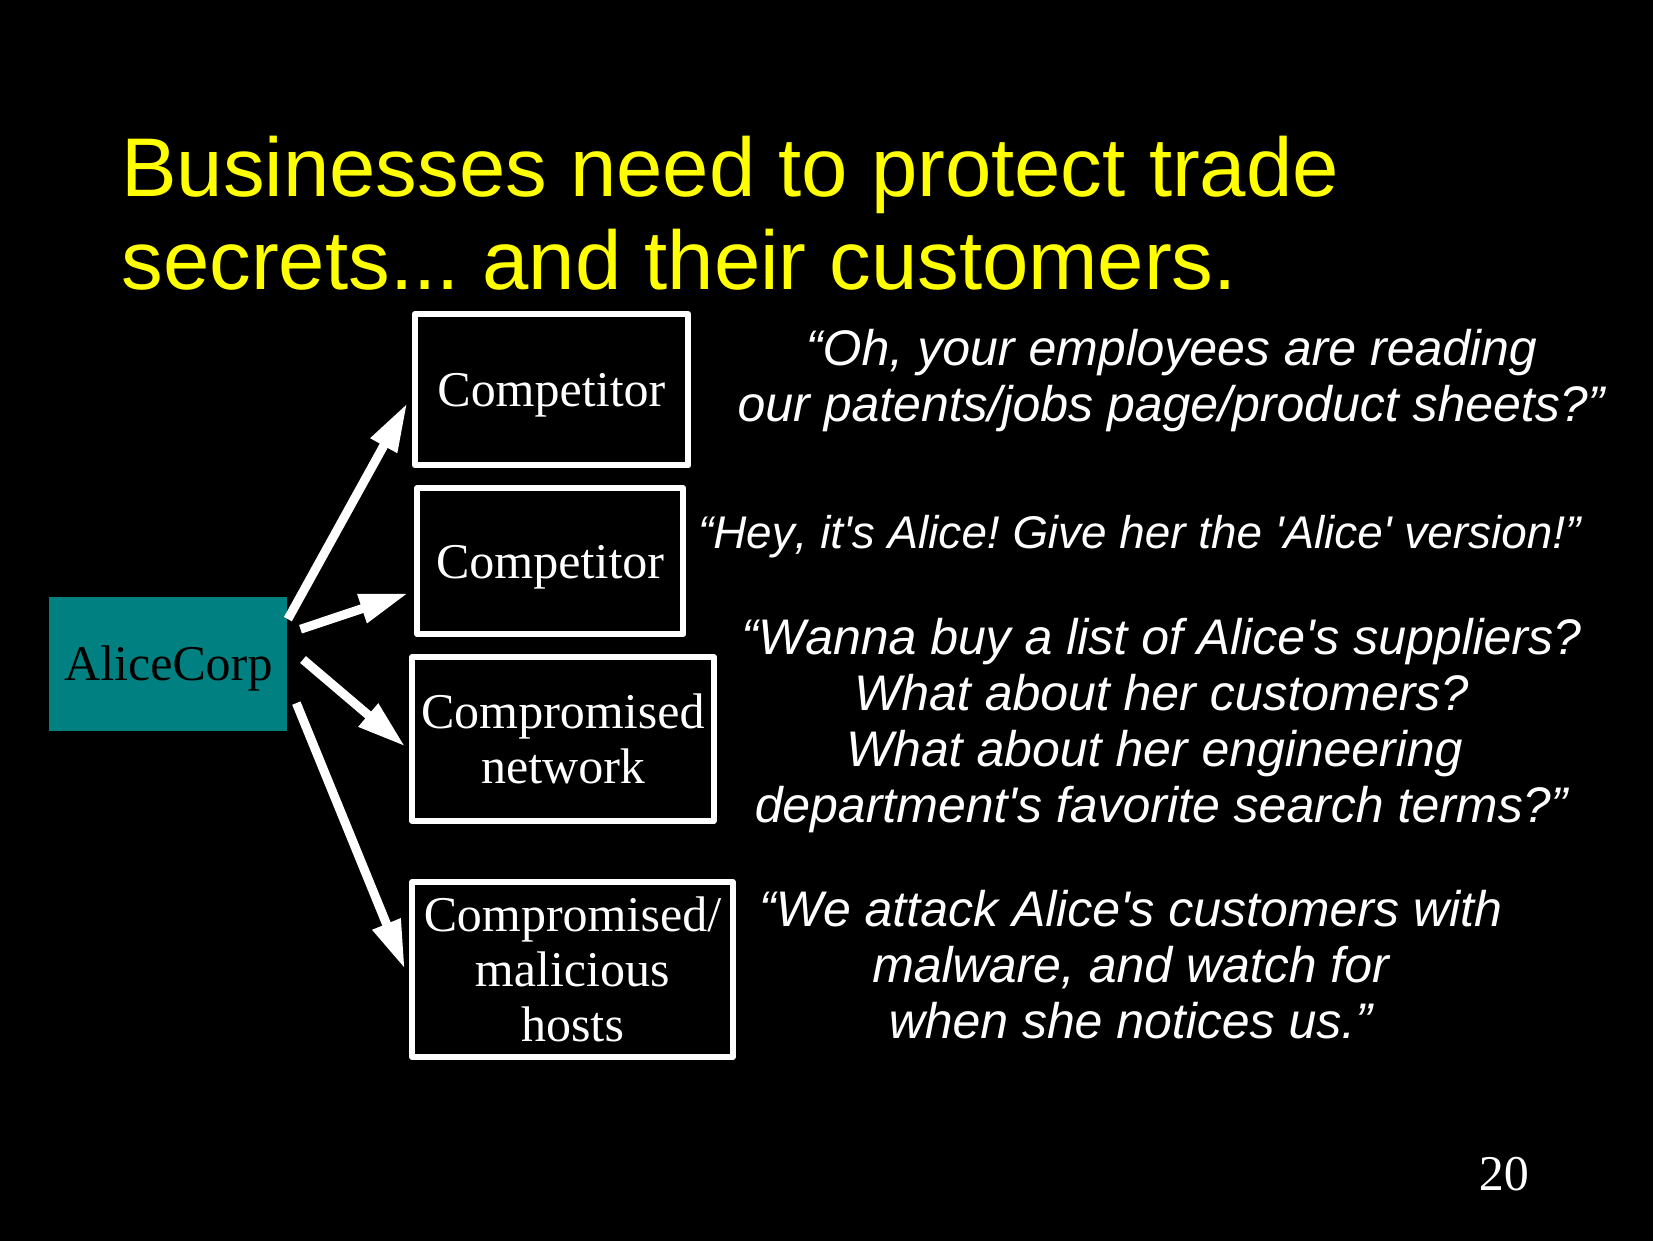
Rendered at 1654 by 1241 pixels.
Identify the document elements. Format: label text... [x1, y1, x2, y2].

text_box AliceCorp [48, 596, 288, 732]
text_box “Hey, it's Alice! Give her the 'Alice' version!” [698, 506, 1624, 567]
text_box Compromised network [412, 657, 714, 821]
text_box “Wanna buy a list of Alice's suppliers? What about her customers? What about her engineering department's favorite search terms?” [741, 609, 1581, 849]
text_box Compromised/ malicious hosts [412, 882, 733, 1058]
text_box “We attack Alice's customers with malware, and watch for when she notices us.” [759, 881, 1594, 1121]
text_box “Oh, your employees are reading our patents/jobs page/product sheets?” [723, 319, 1624, 447]
title Businesses need to protect trade secrets... and their customers. [121, 94, 1593, 334]
text_box Competitor [414, 314, 689, 466]
text_box Competitor [417, 488, 684, 635]
